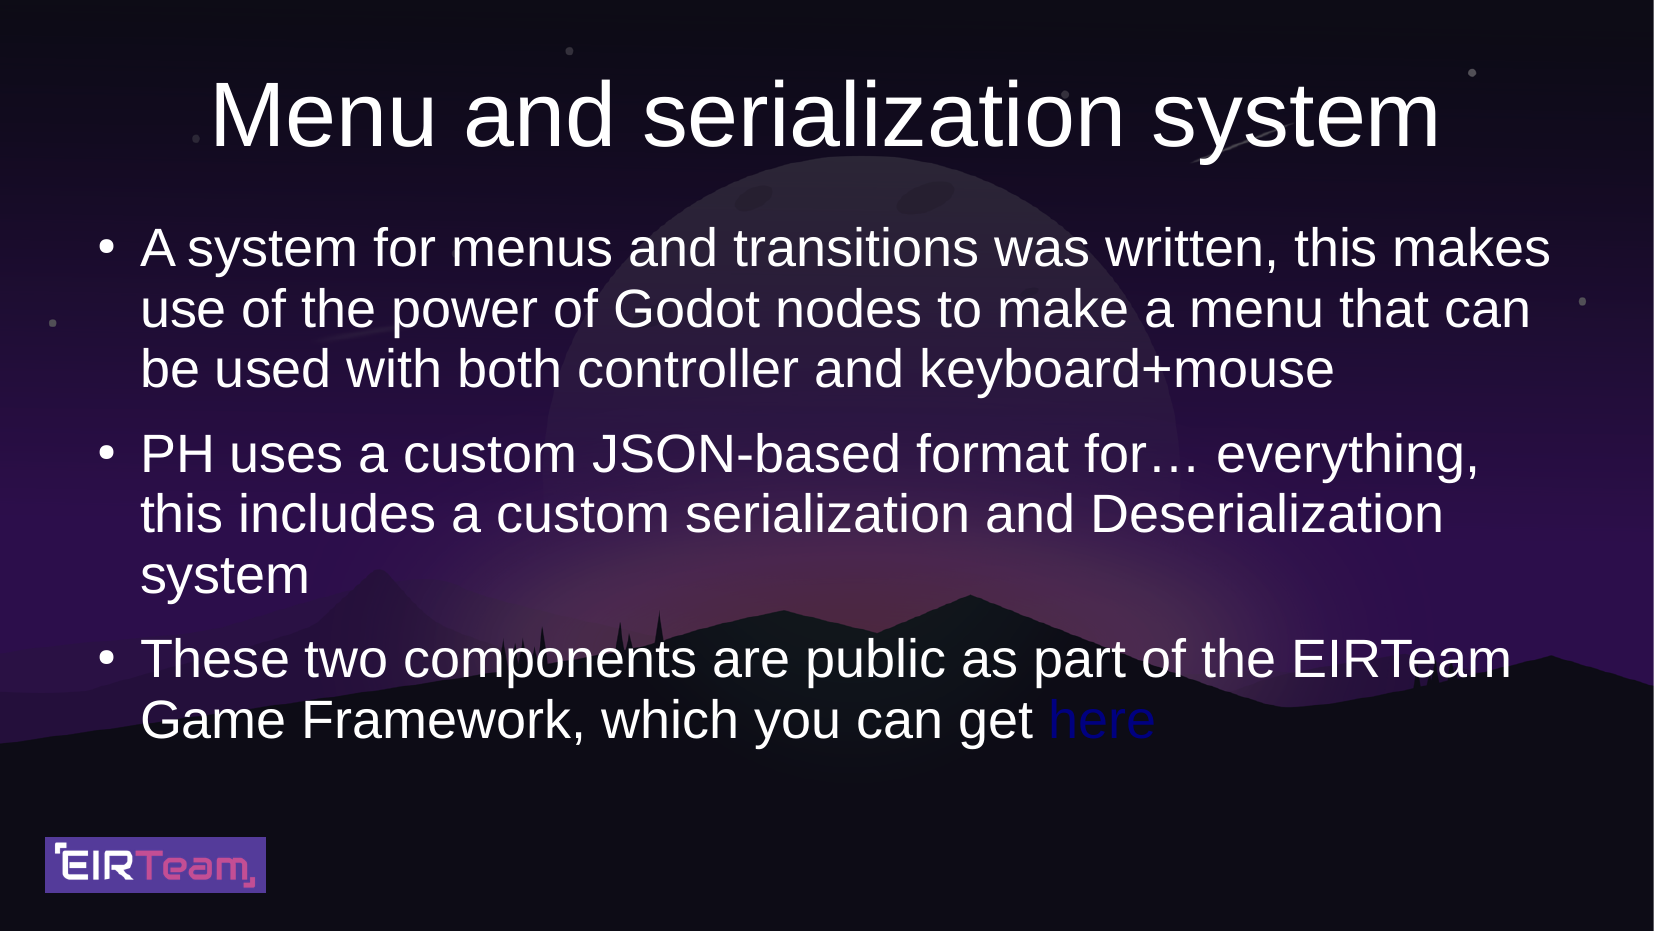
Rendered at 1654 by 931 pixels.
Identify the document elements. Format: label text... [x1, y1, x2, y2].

title Menu and serialization system [82, 37, 1571, 193]
list A system for menus and transitions was written, this makes use of the power of Godot nodes to make a menu that can be used with both controller and keyboard+mouse PH uses a custom JSON-based format for… everything, this includes a custom serialization and Deserialization system These two components are public as part of the EIRTeam Game Framework, which you can get here [82, 217, 1571, 758]
picture [0, 0, 1654, 931]
